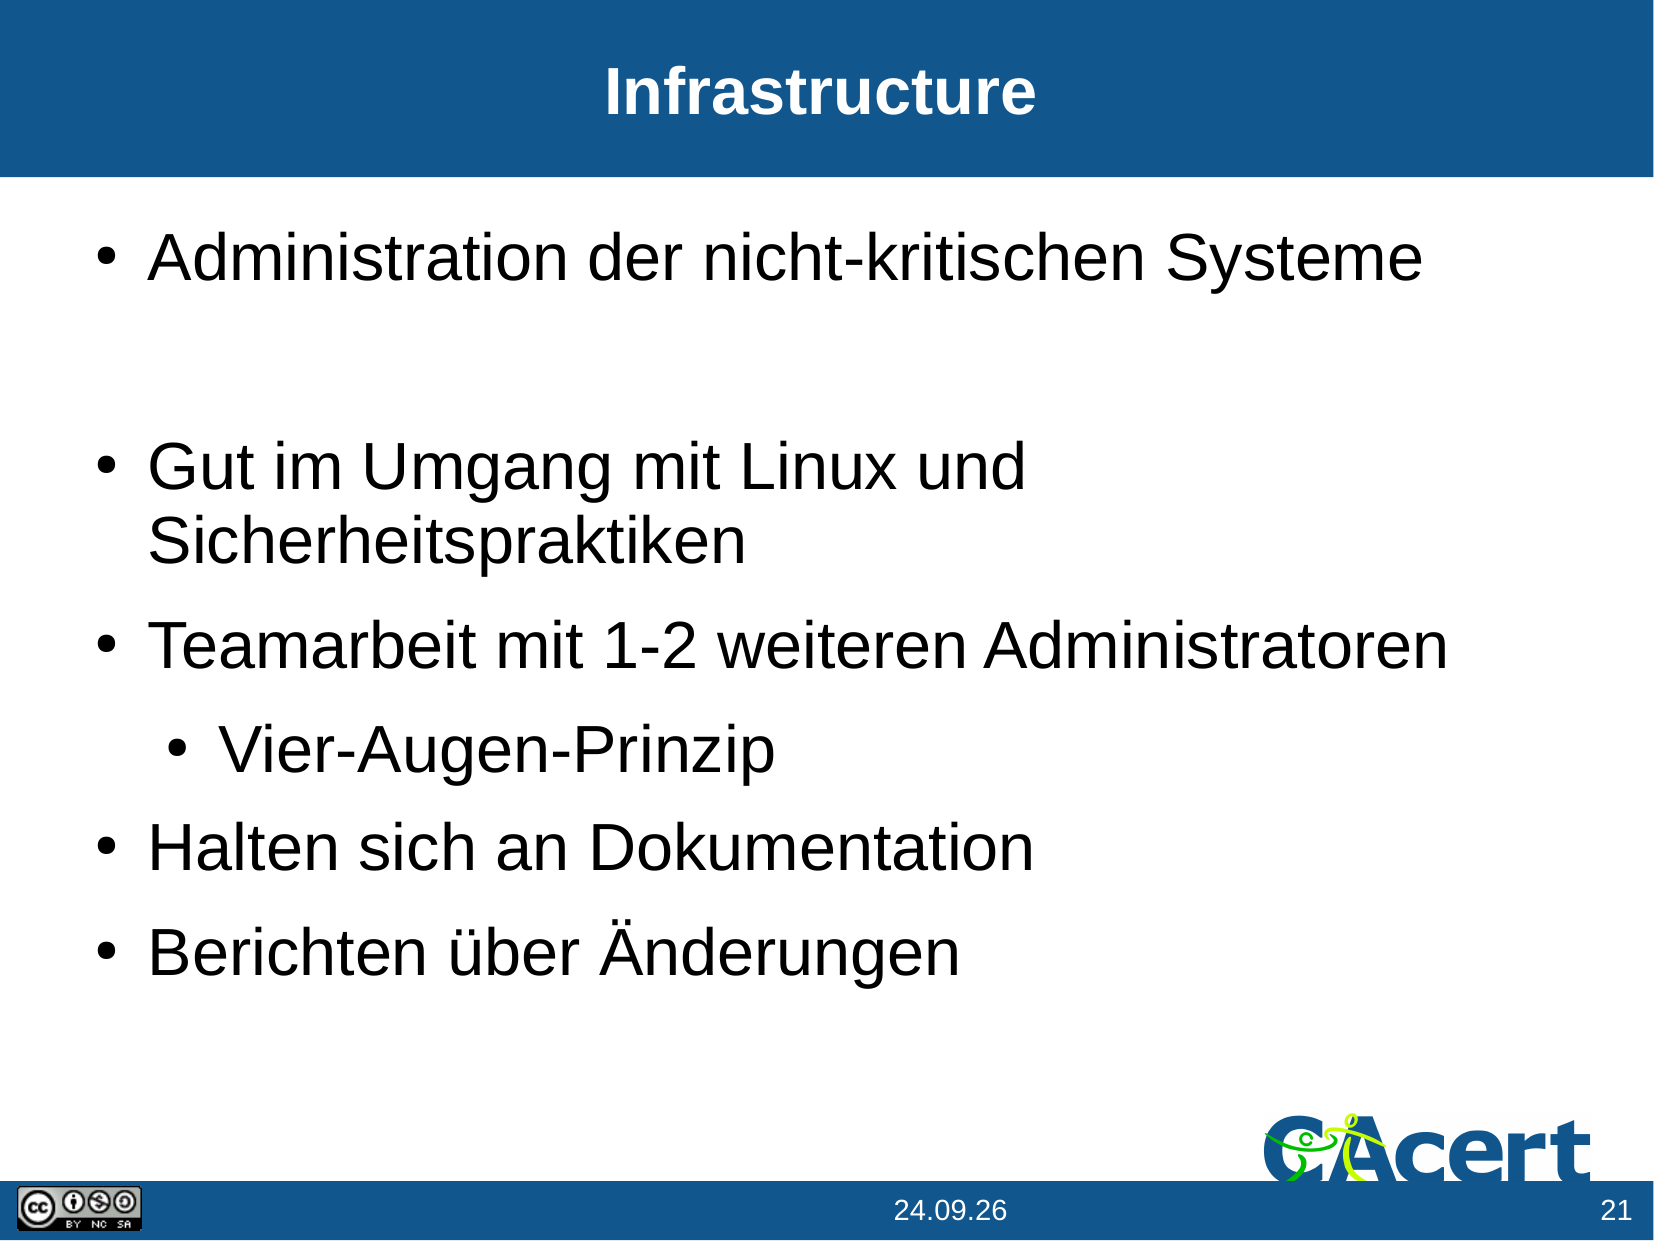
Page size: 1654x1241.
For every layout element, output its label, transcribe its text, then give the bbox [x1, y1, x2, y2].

title Infrastructure [76, 17, 1565, 166]
list Administration der nicht-kritischen Systeme Gut im Umgang mit Linux und Sicherheitspraktiken Teamarbeit mit 1-2 weiteren Administratoren Vier-Augen-Prinzip Halten sich an Dokumentation Berichten über Änderungen [76, 220, 1565, 1093]
picture [1263, 1112, 1591, 1181]
picture [17, 1186, 142, 1231]
